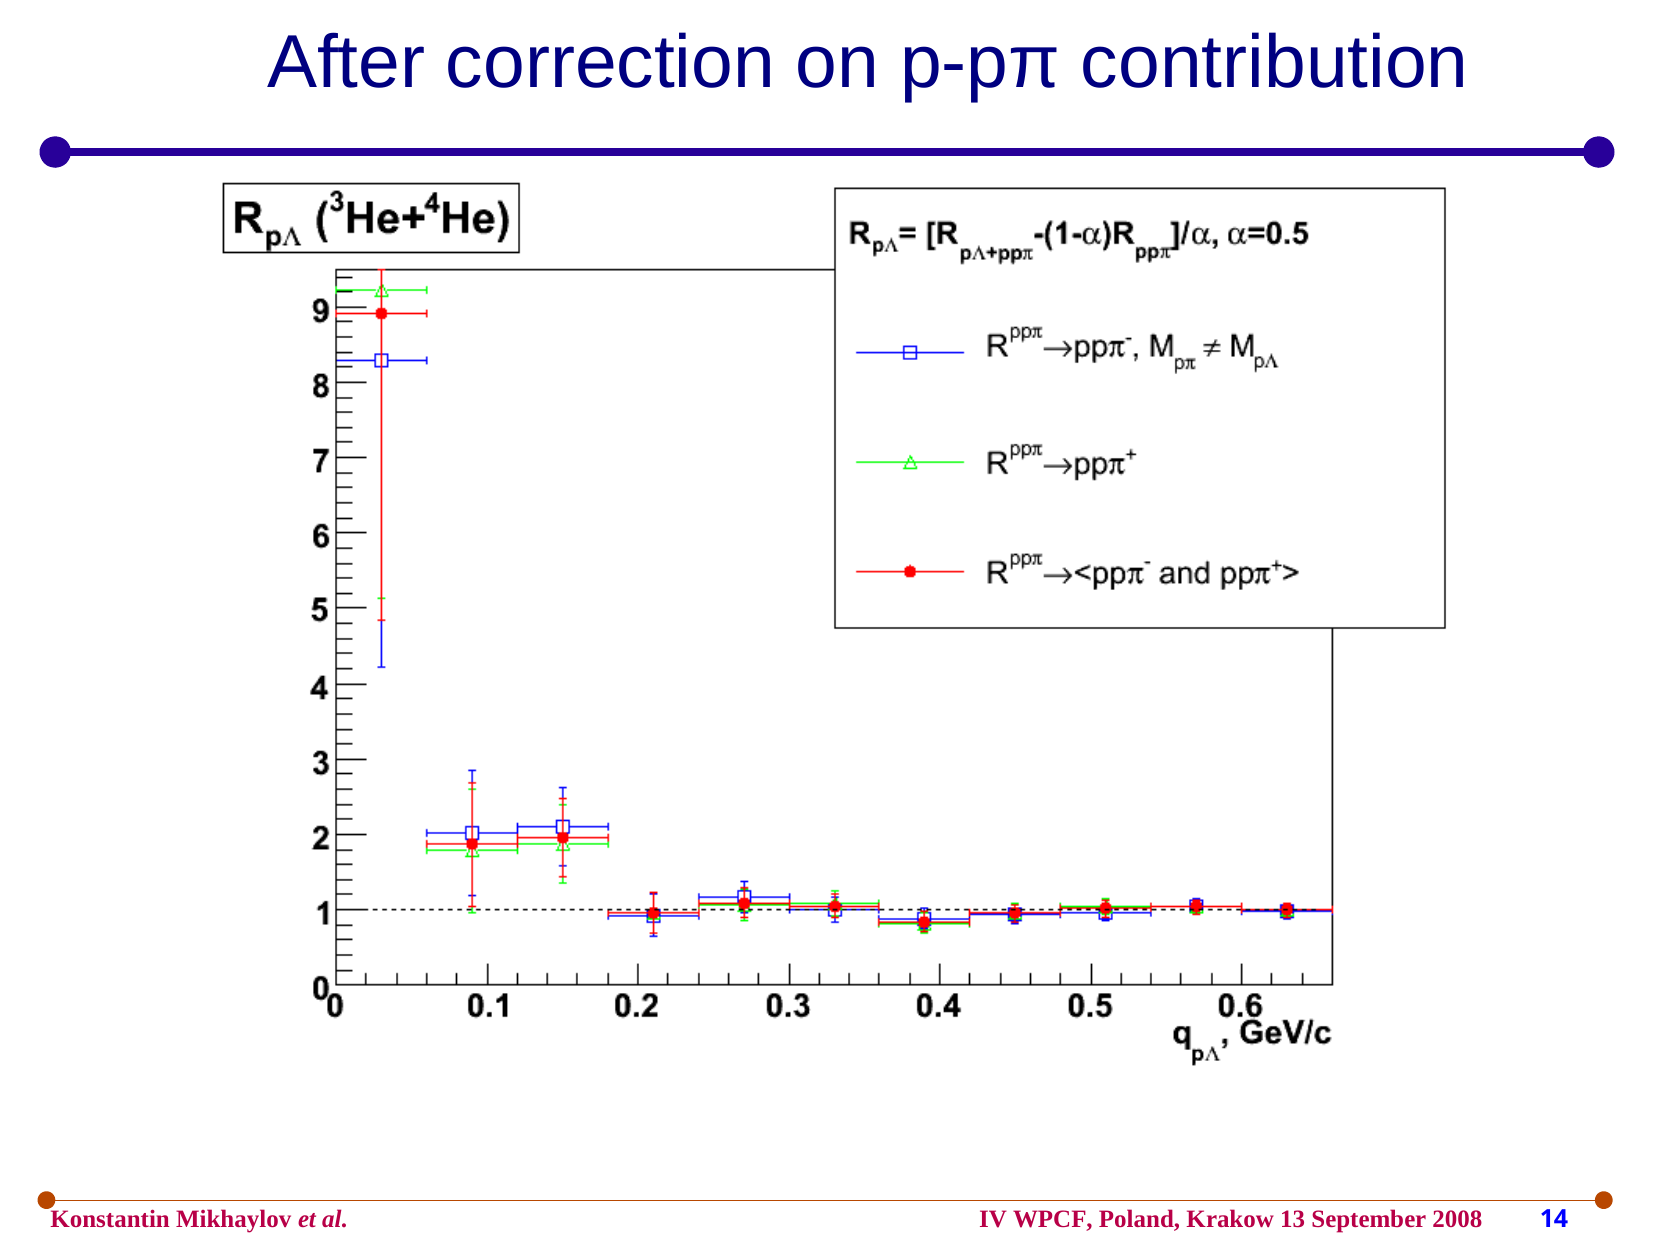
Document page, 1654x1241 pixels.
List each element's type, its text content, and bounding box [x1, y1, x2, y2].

text_box Konstantin Mikhaylov et al. IV WPCF, Poland, Krakow 13 September 2008 <number> [35, 1195, 1597, 1241]
text_box After correction on p-pπ contribution [252, 11, 1506, 111]
picture [212, 180, 1457, 1075]
